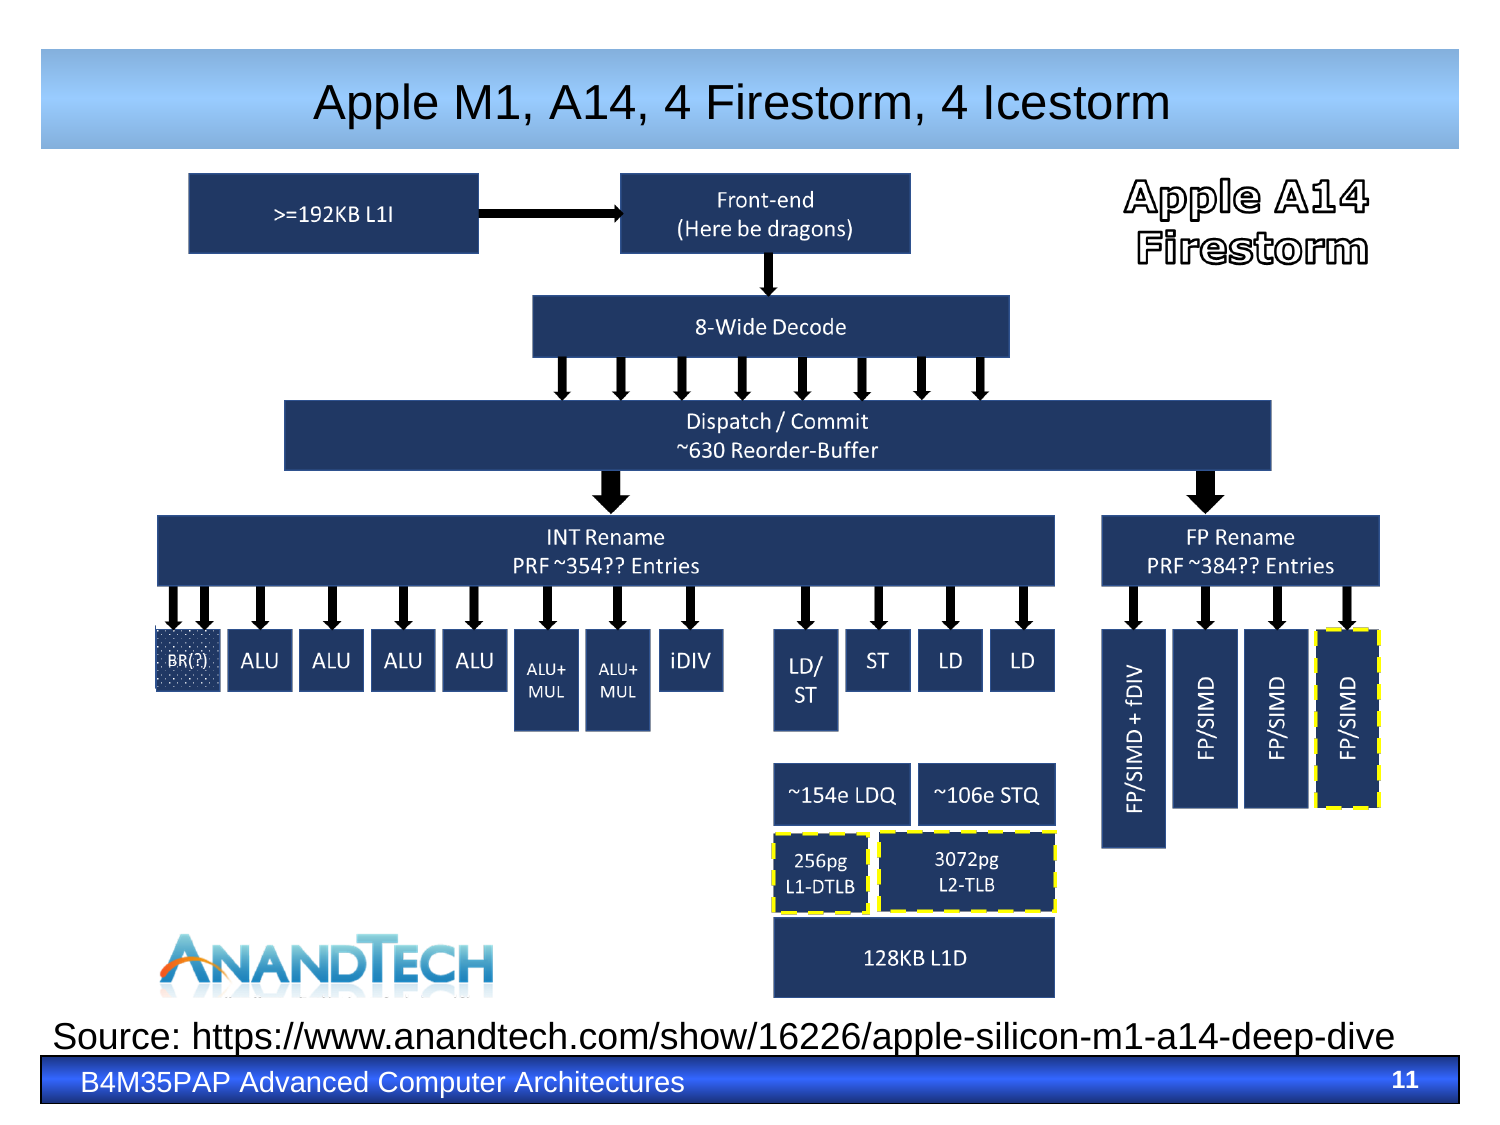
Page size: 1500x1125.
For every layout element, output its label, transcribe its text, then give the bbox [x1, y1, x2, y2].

text_box Source: https://www.anandtech.com/show/16226/apple-silicon-m1-a14-deep-dive [37, 1008, 1450, 1066]
picture [124, 149, 1411, 1008]
title Apple M1, A14, 4 Firestorm, 4 Icestorm [41, 49, 1459, 149]
